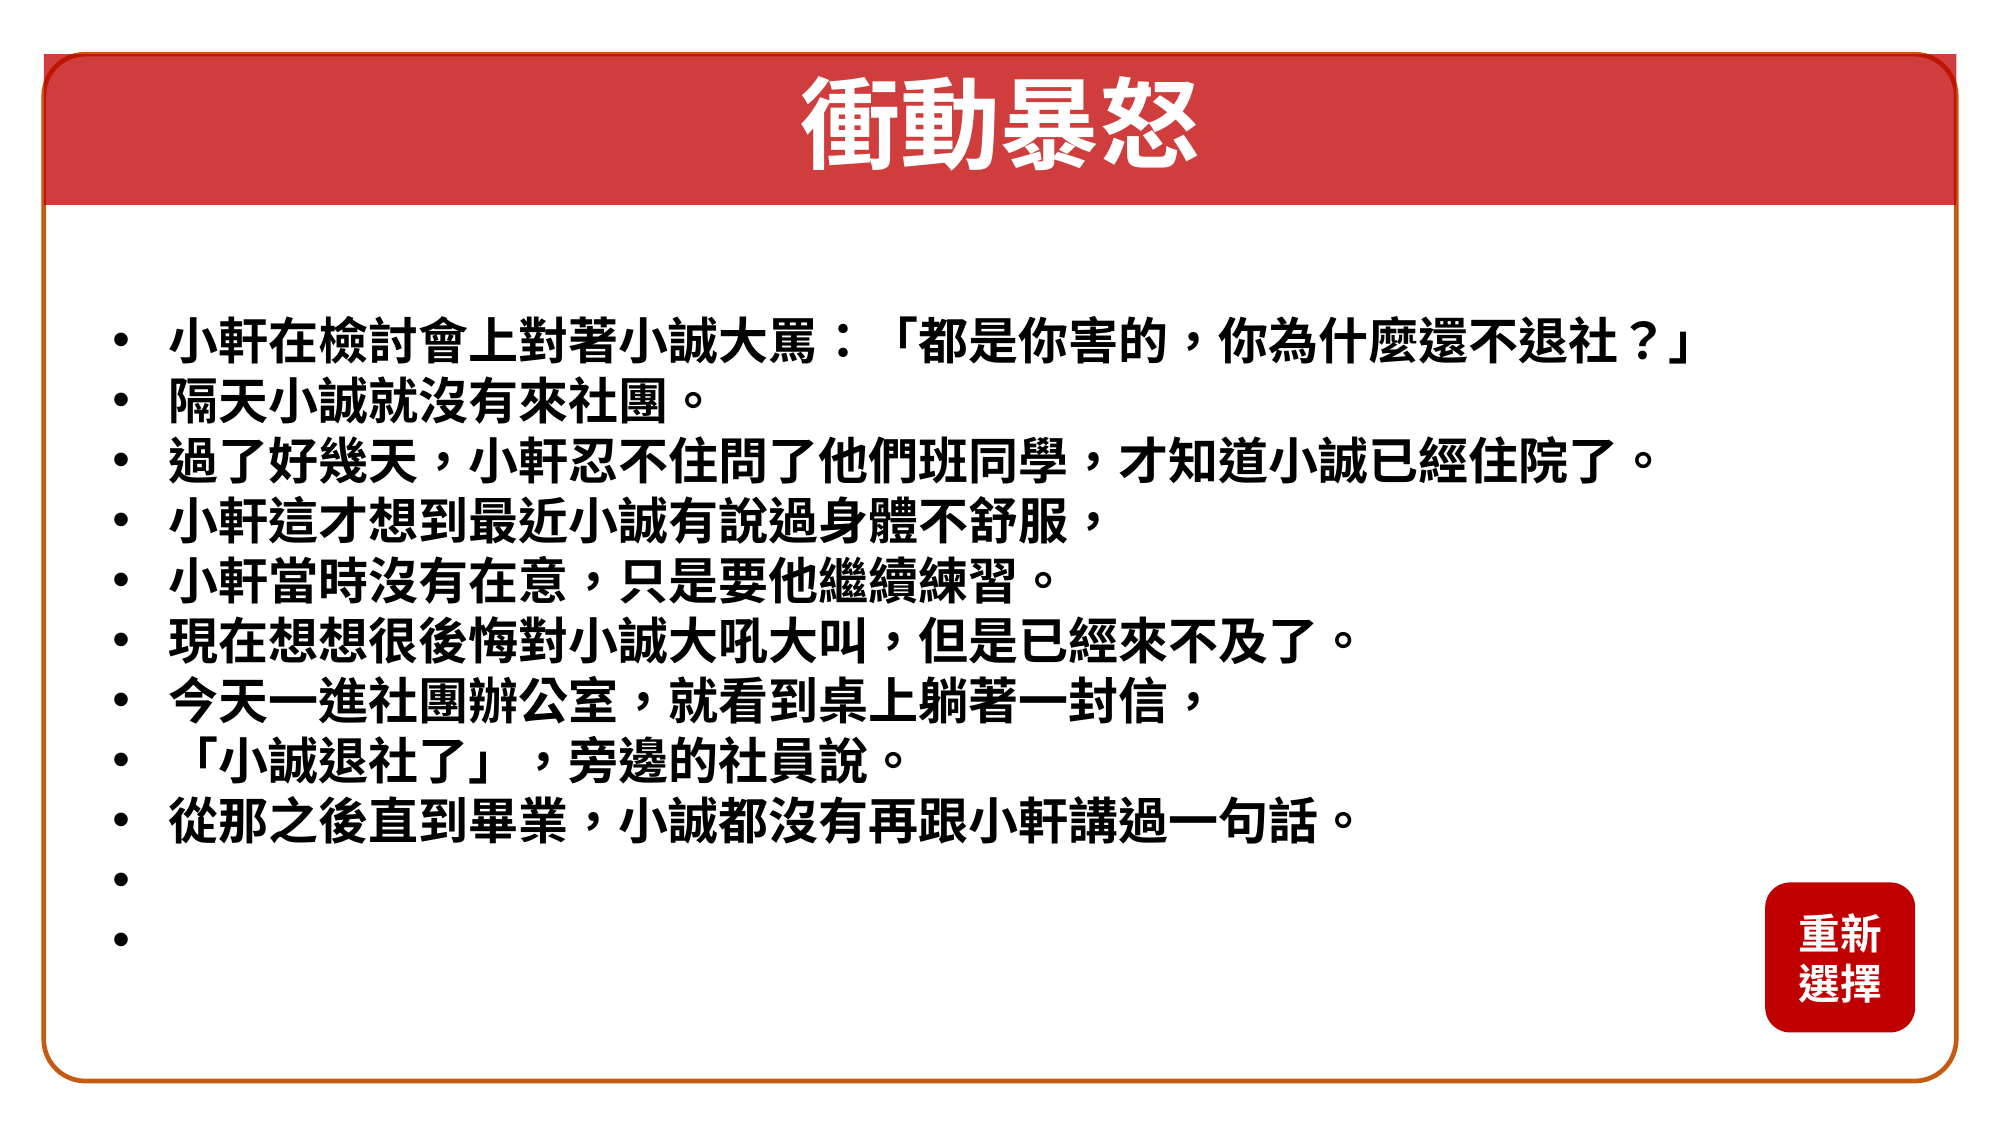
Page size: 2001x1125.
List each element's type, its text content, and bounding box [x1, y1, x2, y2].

text_box 重新選擇 [1765, 882, 1916, 1033]
text_box 小軒在檢討會上對著小誠大罵：「都是你害的，你為什麼還不退社？」 隔天小誠就沒有來社團。 過了好幾天，小軒忍不住問了他們班同學，才知道小誠已經住院了。 小軒這才想到最近小誠有說過身體不舒服， 小軒當時沒有在意，只是要他繼續練習。 現在想想很後悔對小誠大吼大叫，但是已經來不及了。 今天一進社團辦公室，就看到桌上躺著一封信， 「小誠退社了」，旁邊的社員說。 從那之後直到畢業，小誠都沒有再跟小軒講過一句話。 [97, 302, 1956, 977]
text_box 衝動暴怒 [43, 54, 1957, 205]
